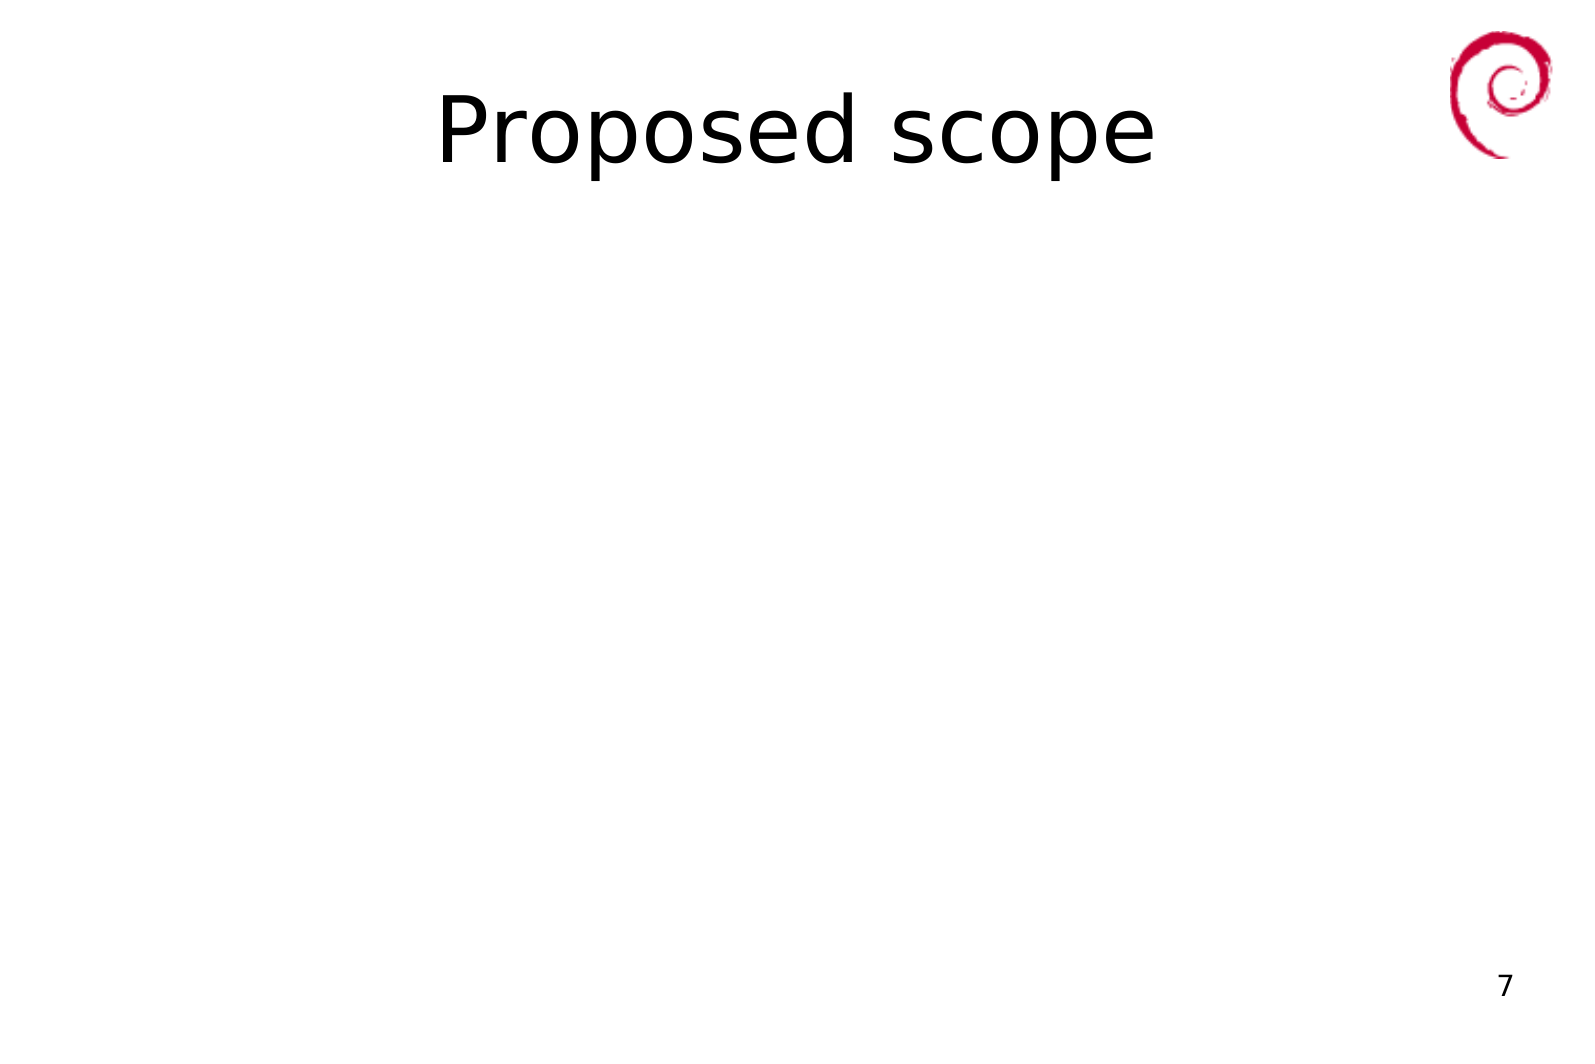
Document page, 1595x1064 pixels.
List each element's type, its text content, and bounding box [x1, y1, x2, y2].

picture [1450, 31, 1555, 159]
title Proposed scope [79, 42, 1515, 220]
